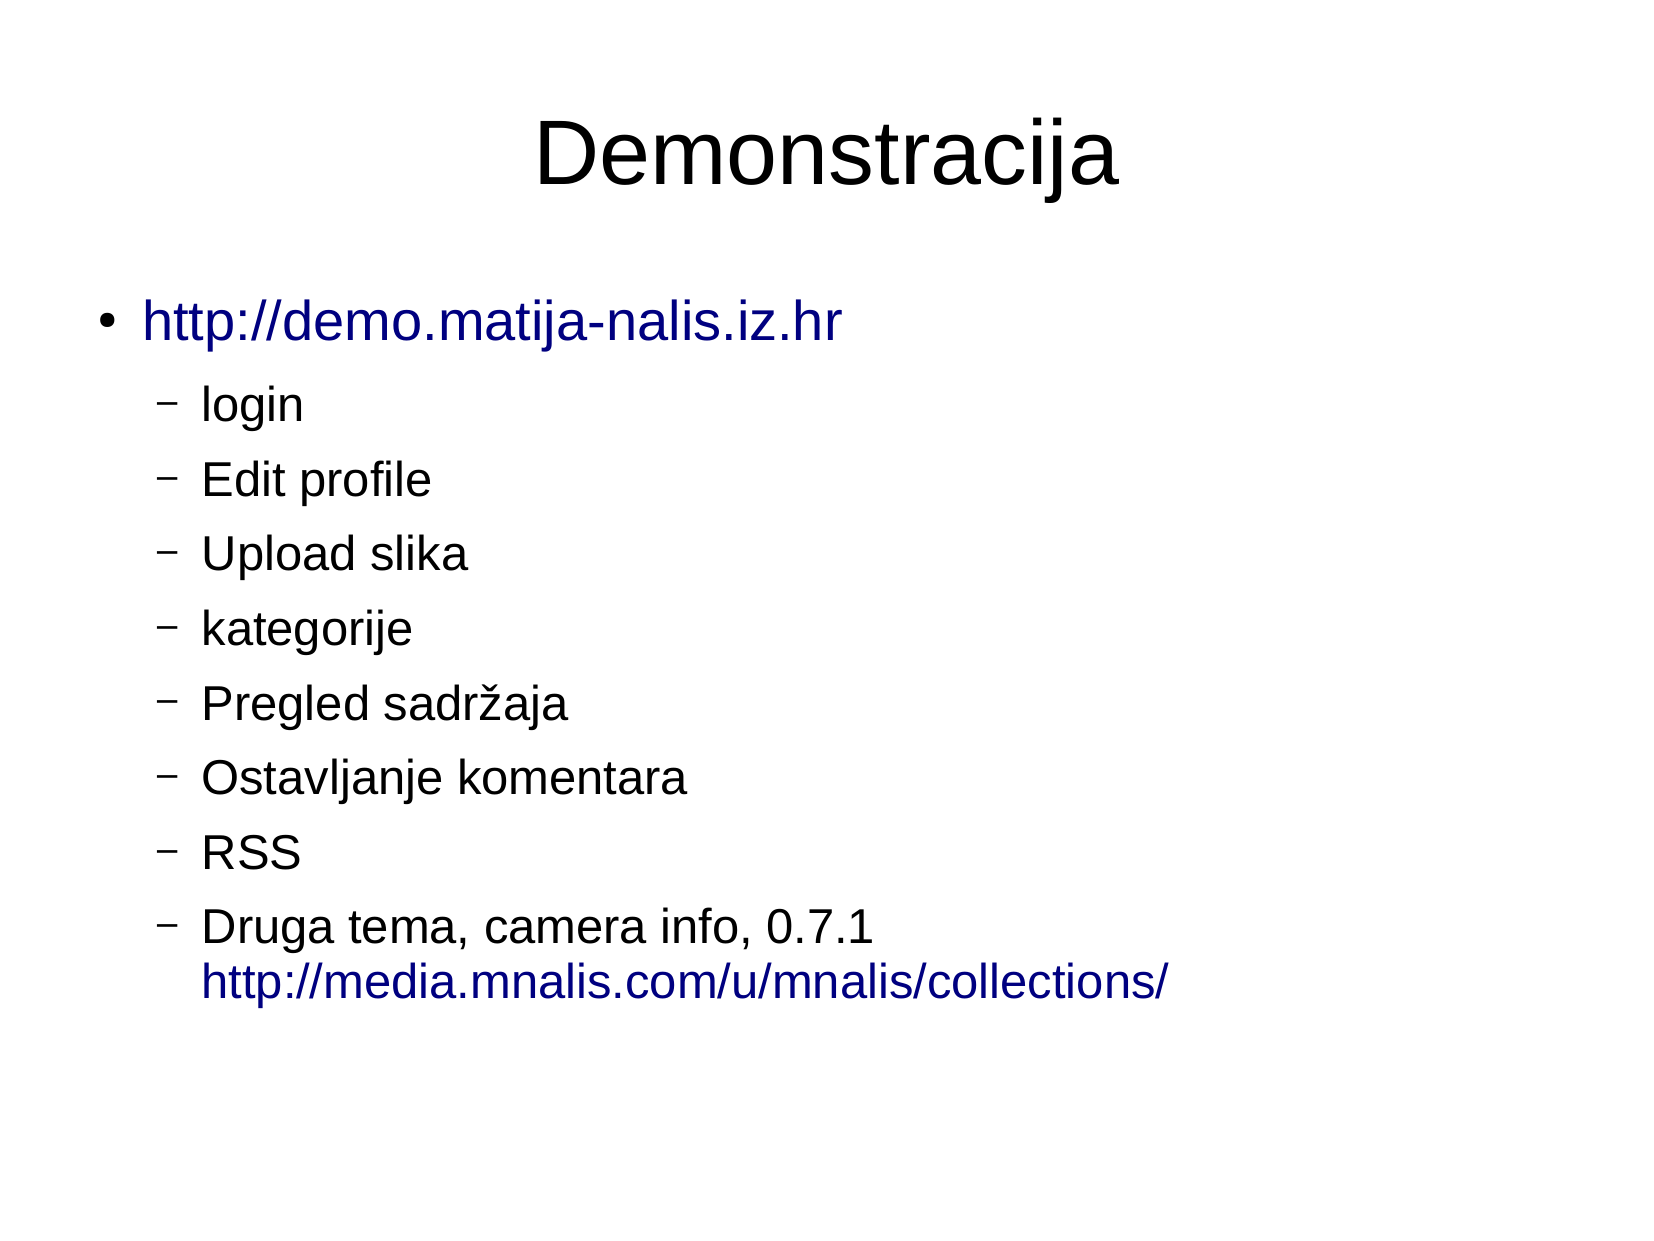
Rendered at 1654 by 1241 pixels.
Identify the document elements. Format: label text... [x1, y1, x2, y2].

title Demonstracija [82, 49, 1571, 257]
list http://demo.matija-nalis.iz.hr login Edit profile Upload slika kategorije Pregled sadržaja Ostavljanje komentara RSS Druga tema, camera info, 0.7.1 http://media.mnalis.com/u/mnalis/collections/ [82, 290, 1538, 1010]
